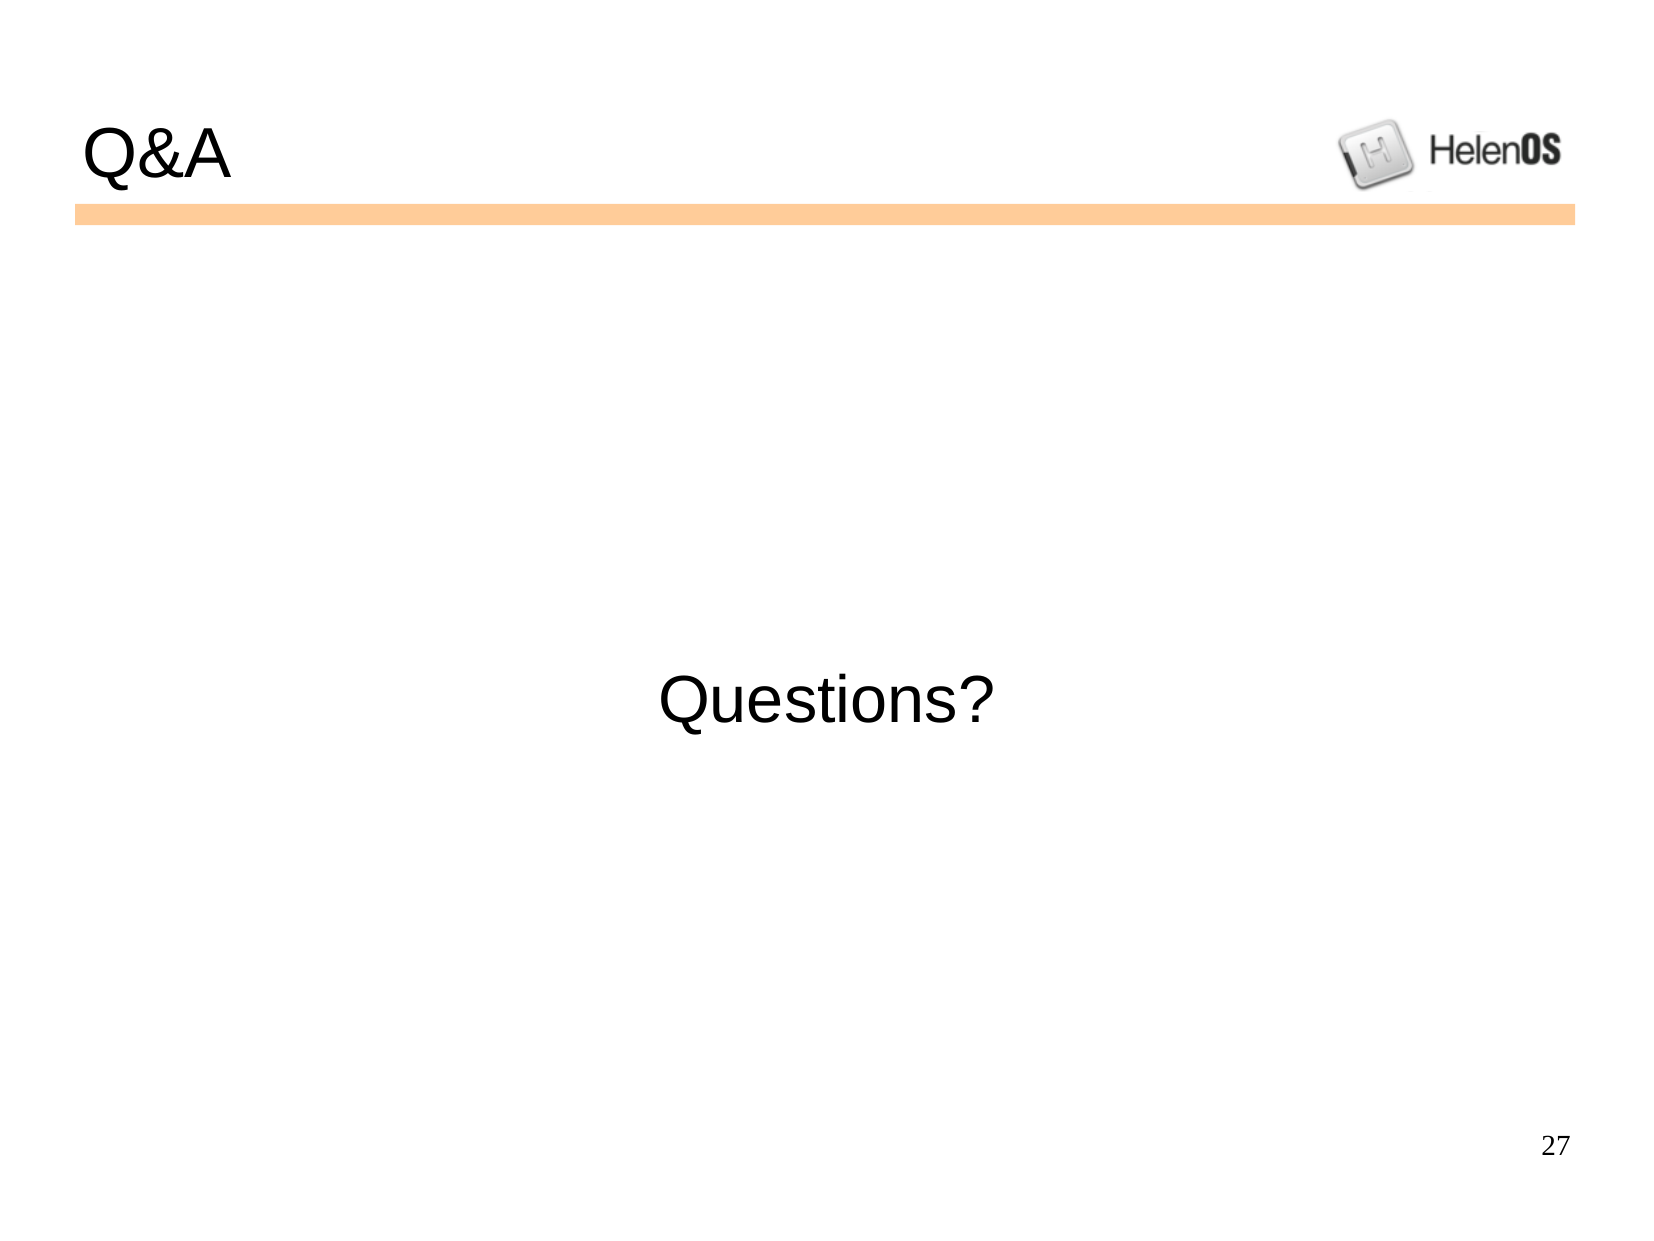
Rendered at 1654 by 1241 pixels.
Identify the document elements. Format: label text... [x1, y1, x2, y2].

title Q&A [82, 49, 1571, 257]
subtitle Questions? [82, 290, 1571, 1109]
